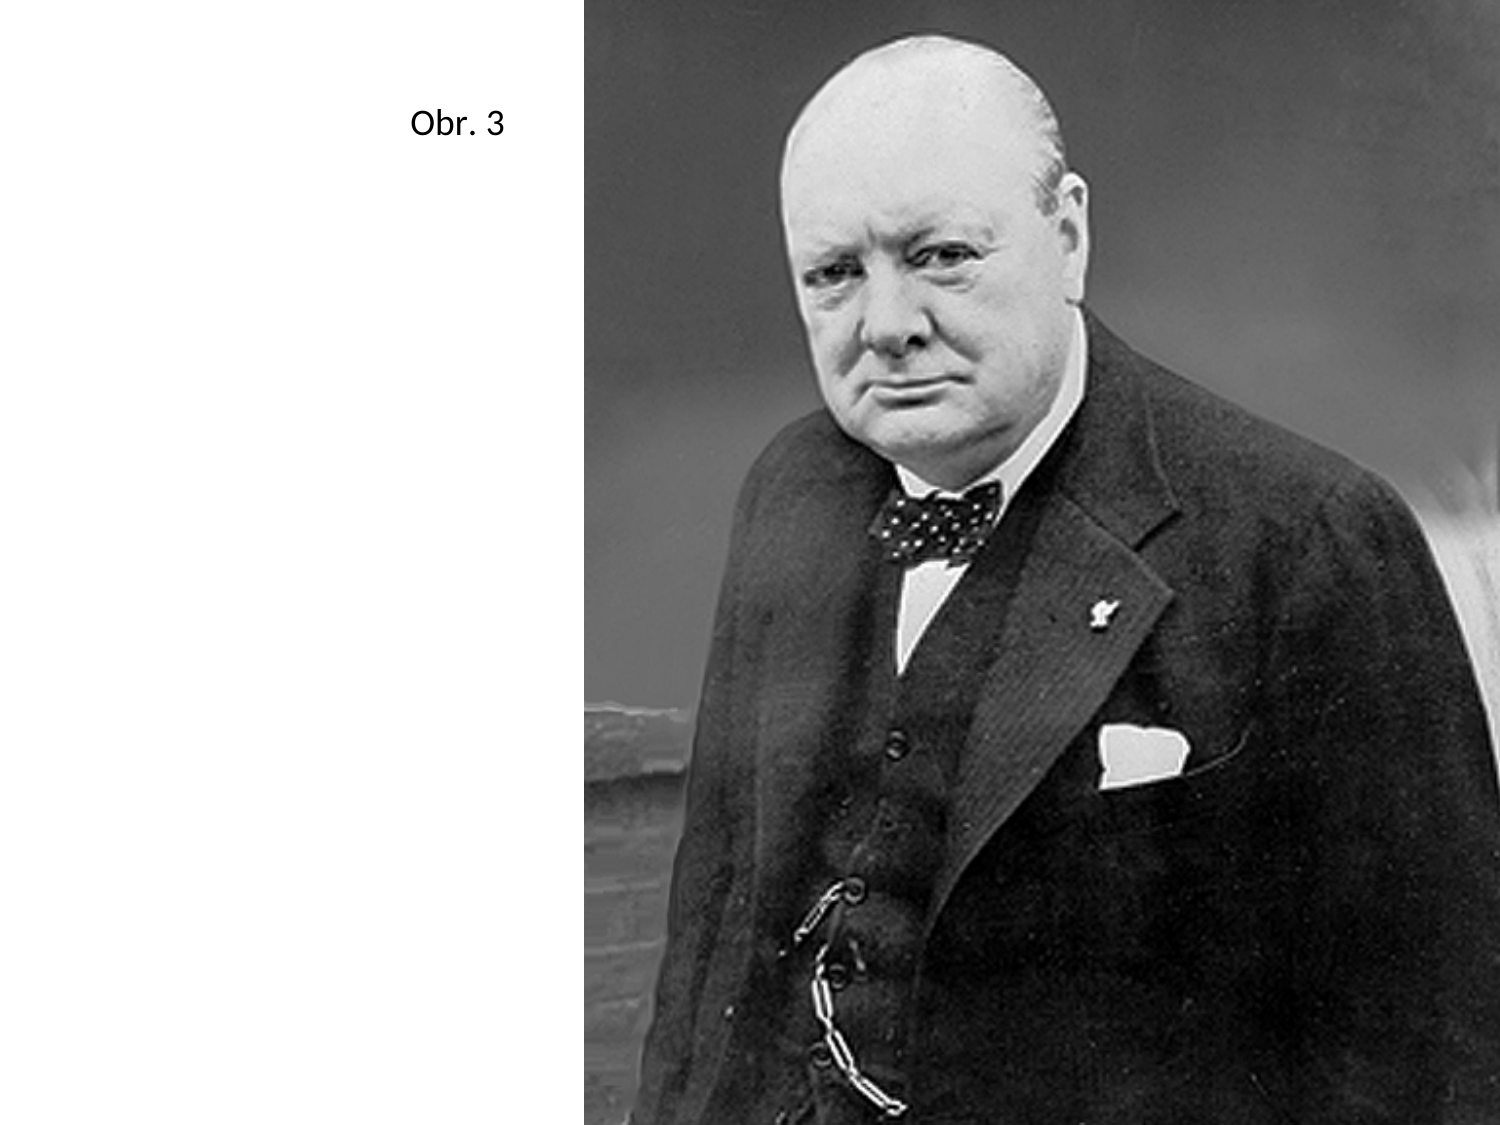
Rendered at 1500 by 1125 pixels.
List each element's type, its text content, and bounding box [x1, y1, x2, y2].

text_box Obr. 3 [395, 90, 597, 151]
picture [584, 0, 1500, 1125]
